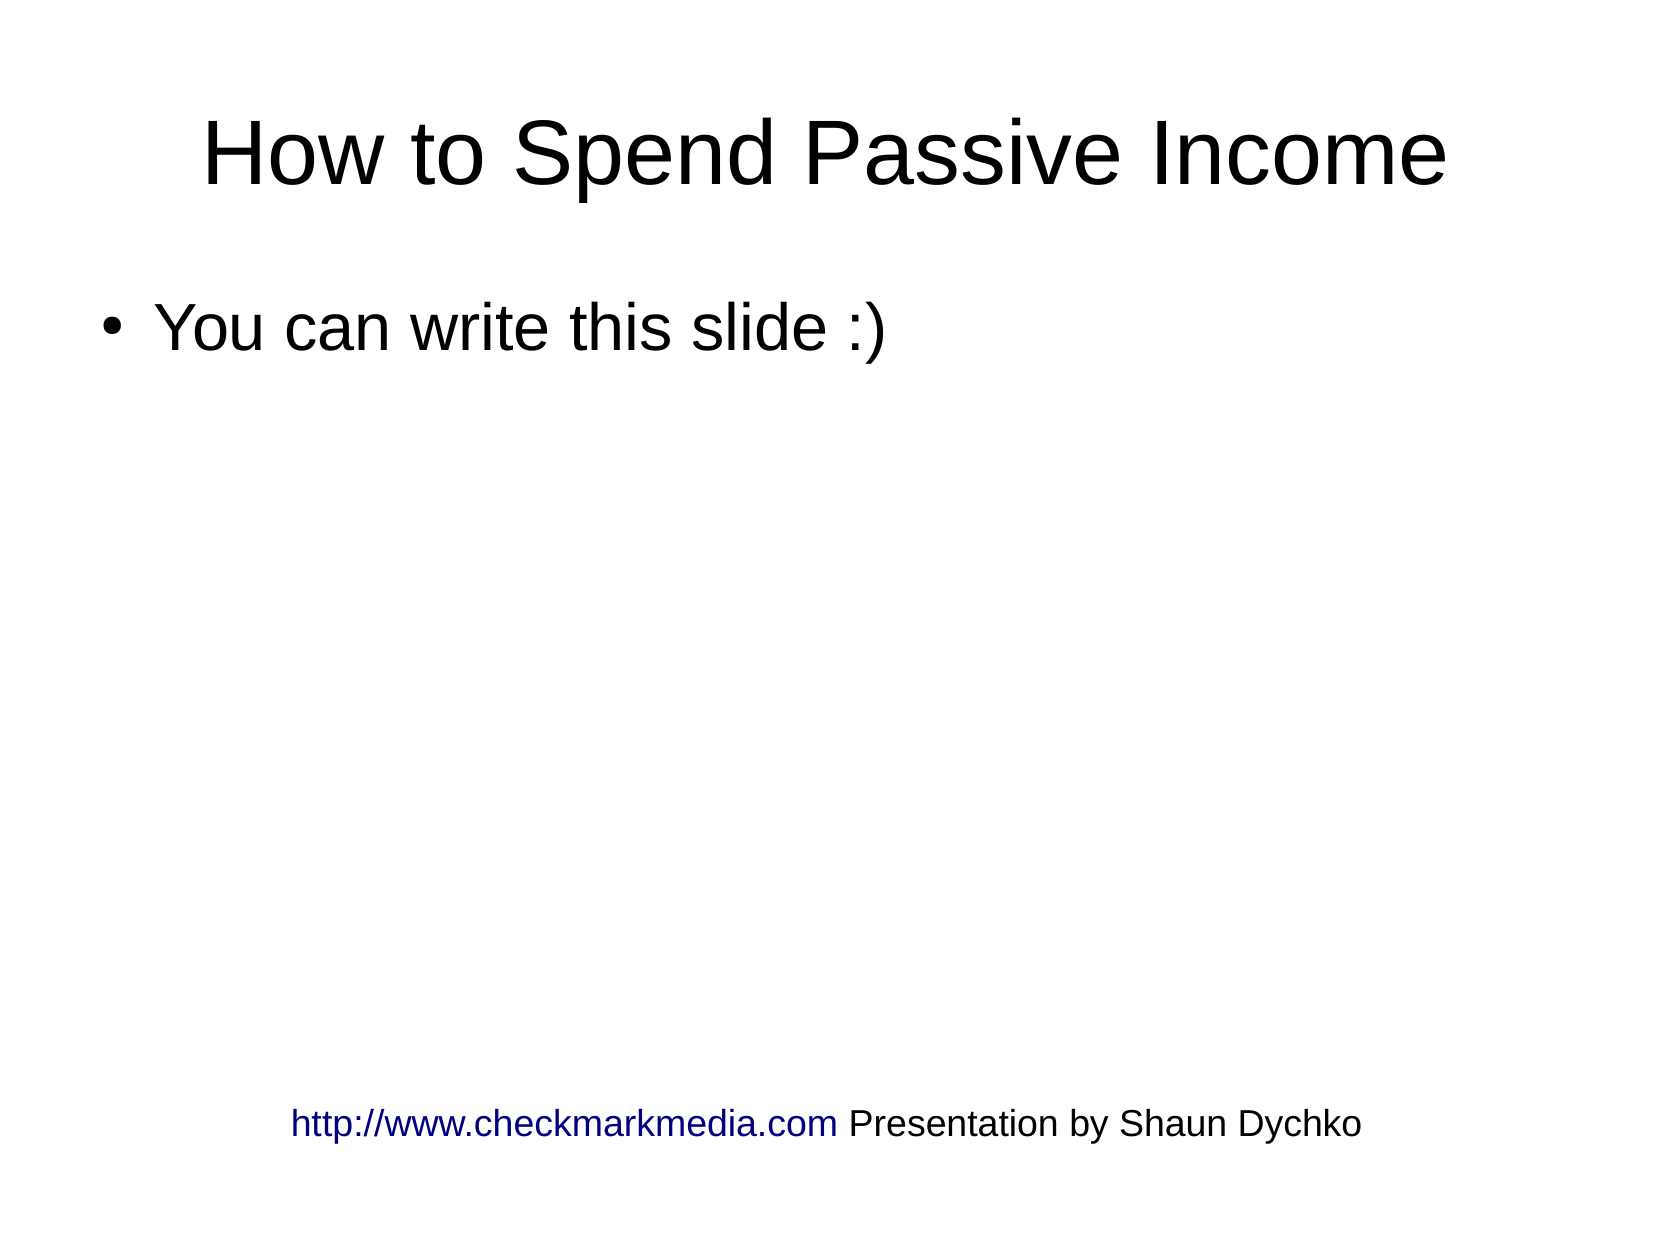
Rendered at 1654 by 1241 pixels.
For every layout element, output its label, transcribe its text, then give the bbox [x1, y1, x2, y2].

title How to Spend Passive Income [82, 56, 1571, 250]
text_box http://www.checkmarkmedia.com Presentation by Shaun Dychko [88, 1094, 1565, 1152]
list You can write this slide :) [82, 290, 1571, 1109]
